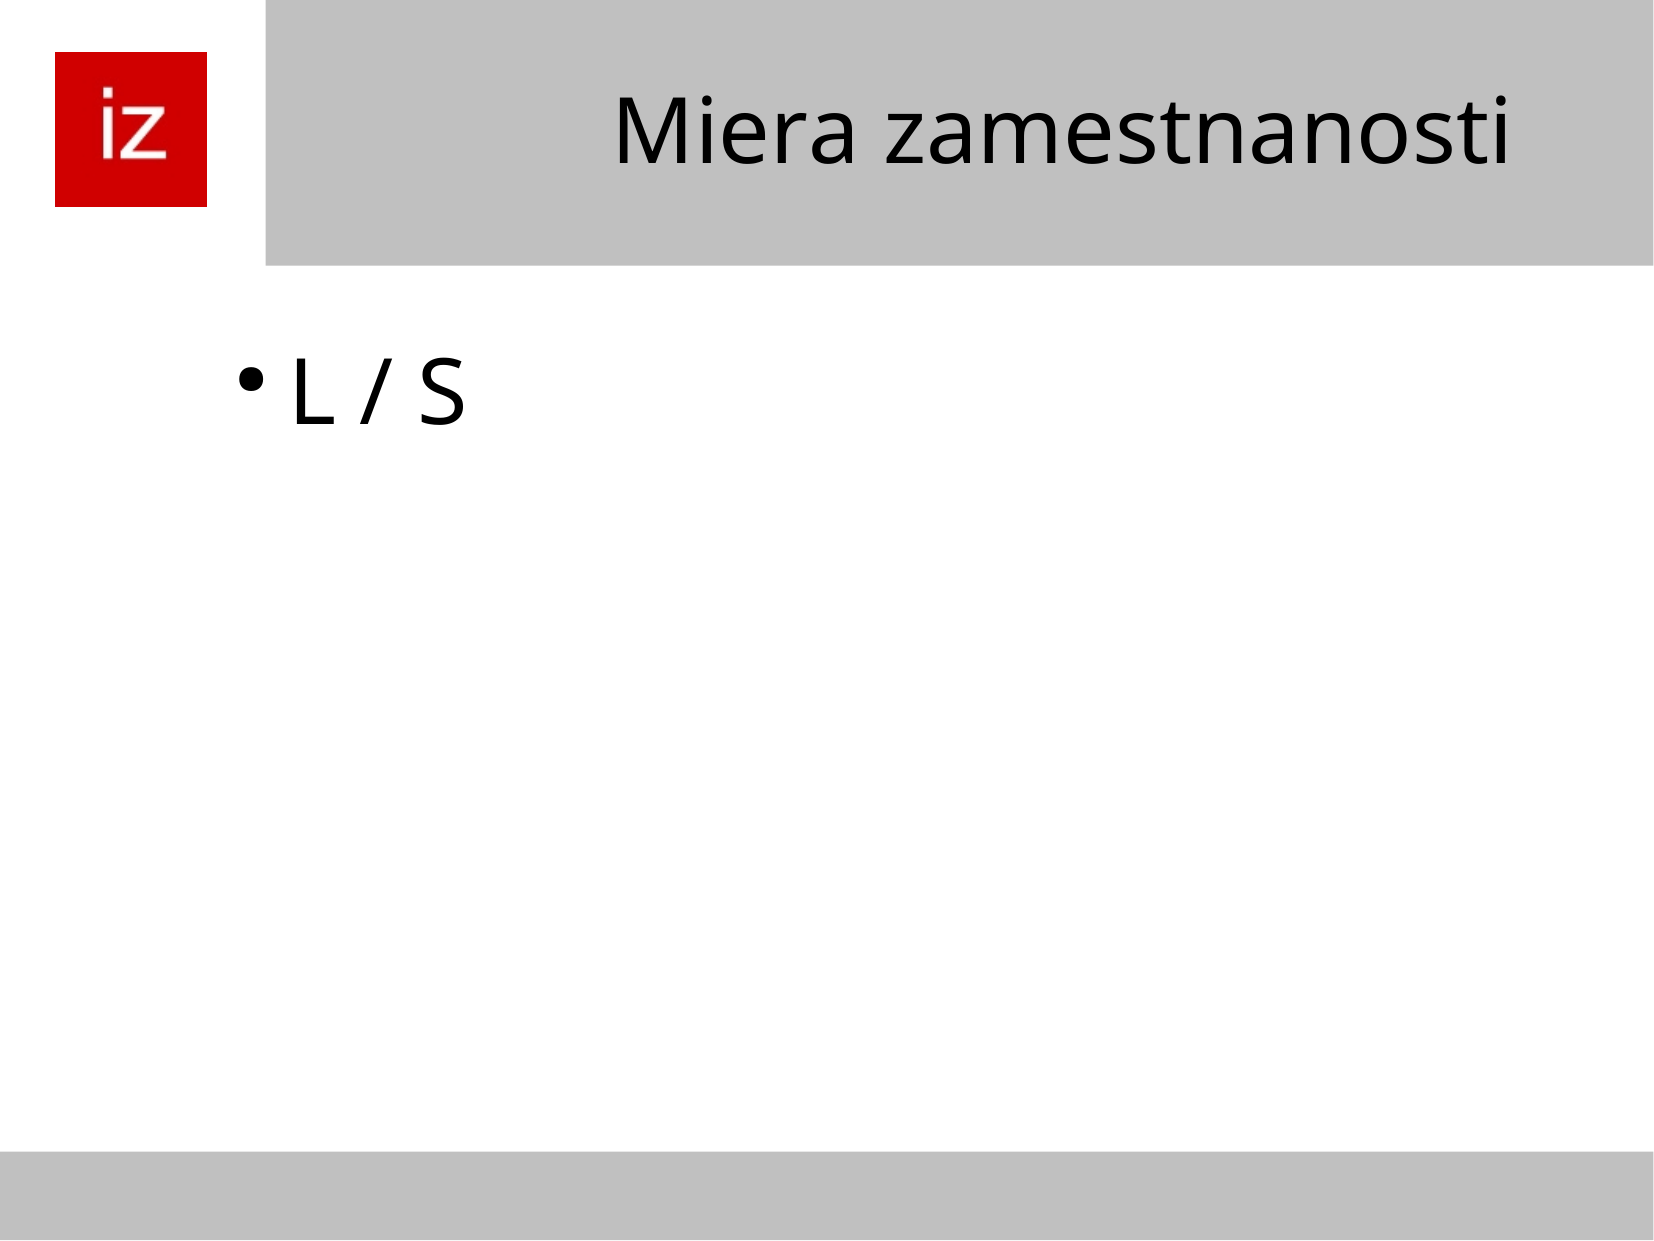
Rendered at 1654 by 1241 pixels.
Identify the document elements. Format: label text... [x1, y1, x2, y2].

list L / S [121, 344, 1533, 1126]
picture [55, 52, 207, 207]
title Miera zamestnanosti [561, 29, 1565, 237]
